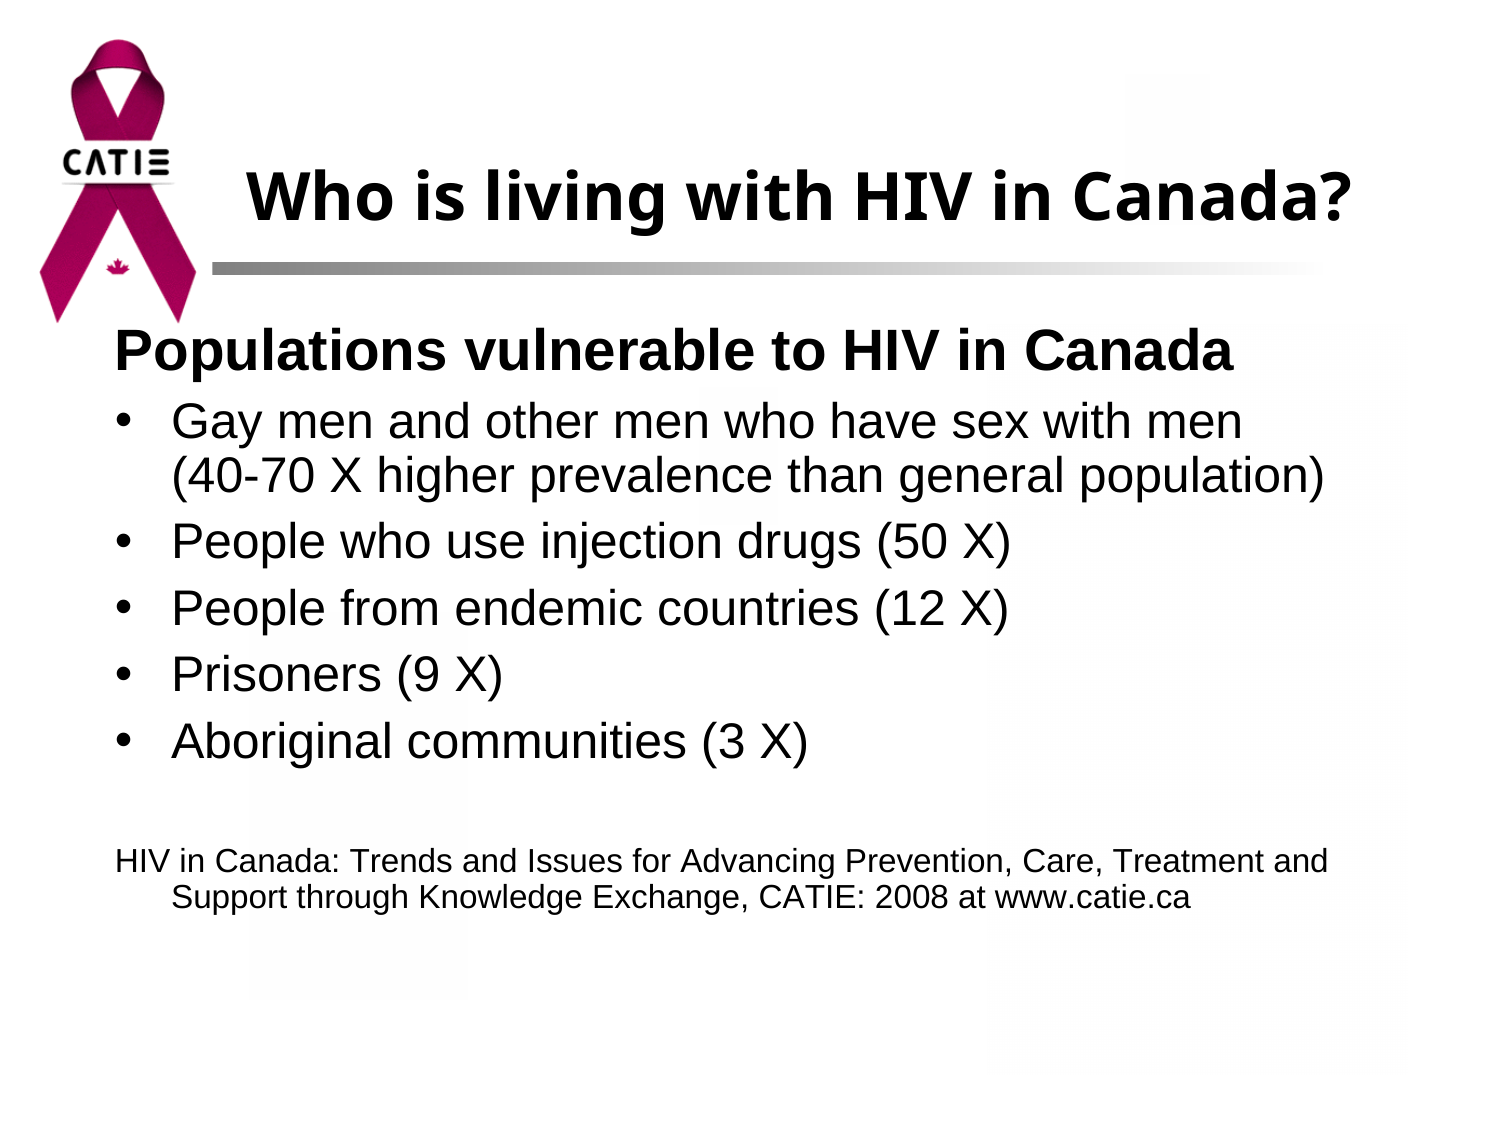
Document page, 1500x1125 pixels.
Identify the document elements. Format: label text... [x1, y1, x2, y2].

list Populations vulnerable to HIV in Canada Gay men and other men who have sex with men (40-70 X higher prevalence than general population) People who use injection drugs (50 X) People from endemic countries (12 X) Prisoners (9 X) Aboriginal communities (3 X) HIV in Canada: Trends and Issues for Advancing Prevention, Care, Treatment and Support through Knowledge Exchange, CATIE: 2008 at www.catie.ca [99, 312, 1375, 988]
title Who is living with HIV in Canada? [212, 99, 1388, 288]
picture [37, 37, 198, 325]
